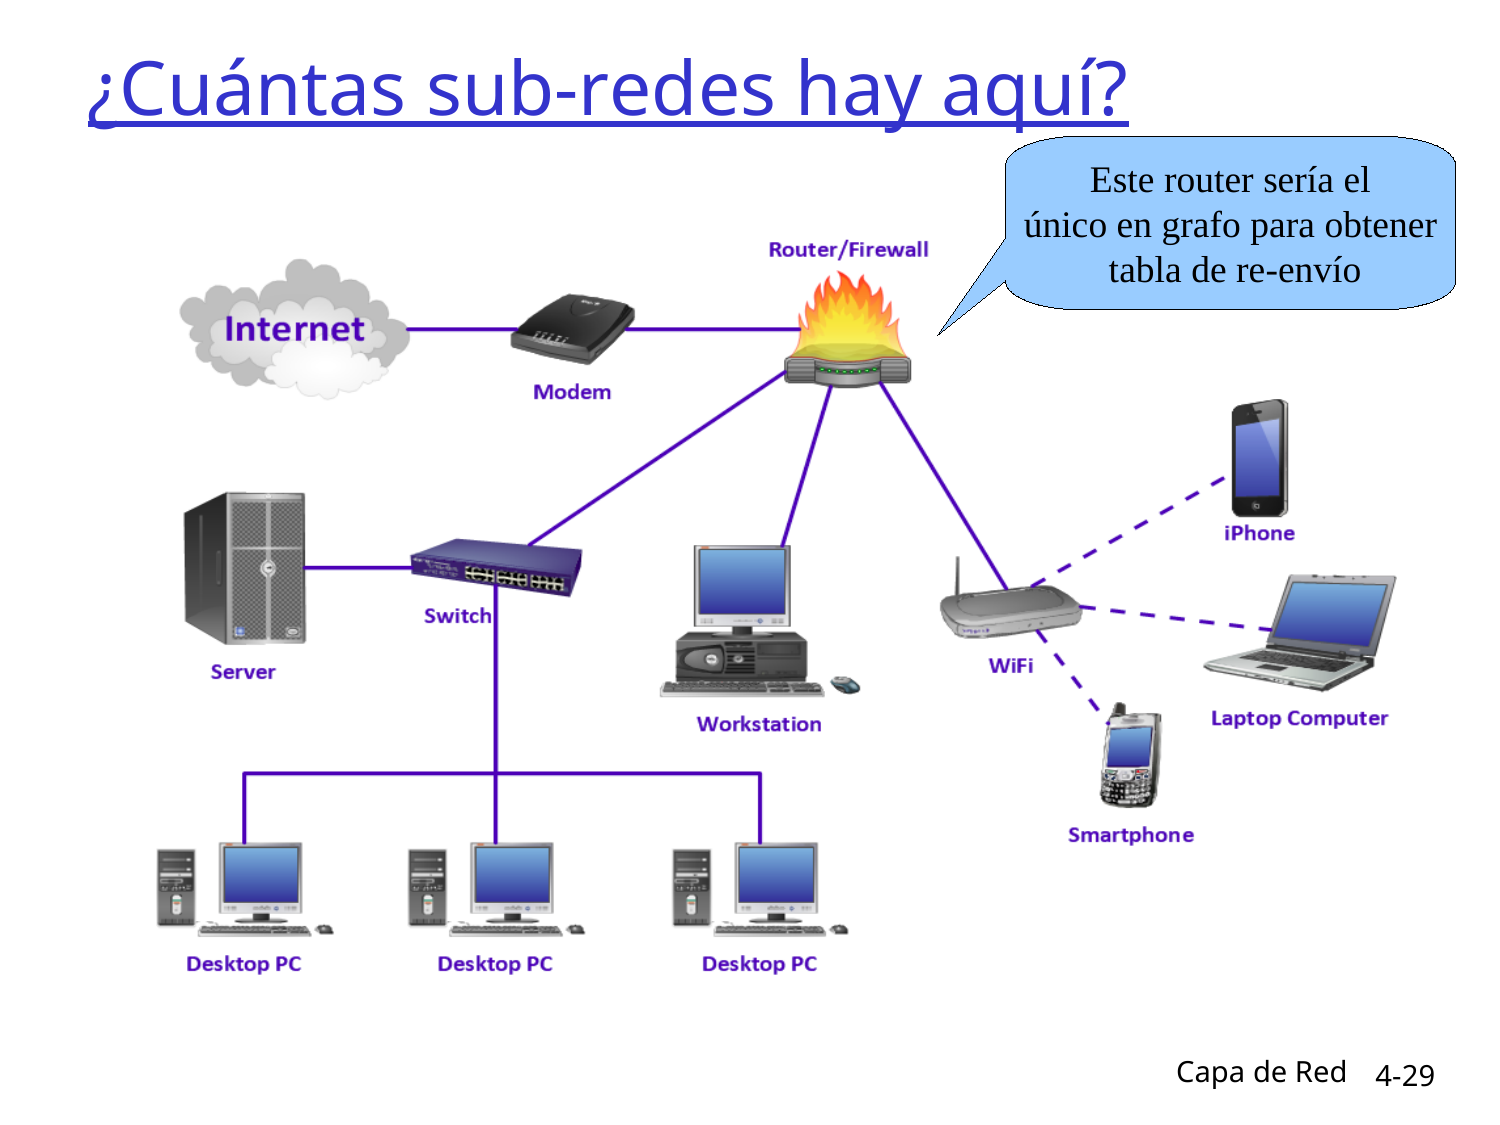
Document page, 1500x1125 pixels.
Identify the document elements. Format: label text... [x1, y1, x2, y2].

title ¿Cuántas sub-redes hay aquí? [87, 23, 1363, 150]
text_box Este router sería el único en grafo para obtener tabla de re-envío [937, 136, 1456, 336]
picture [156, 235, 1397, 976]
